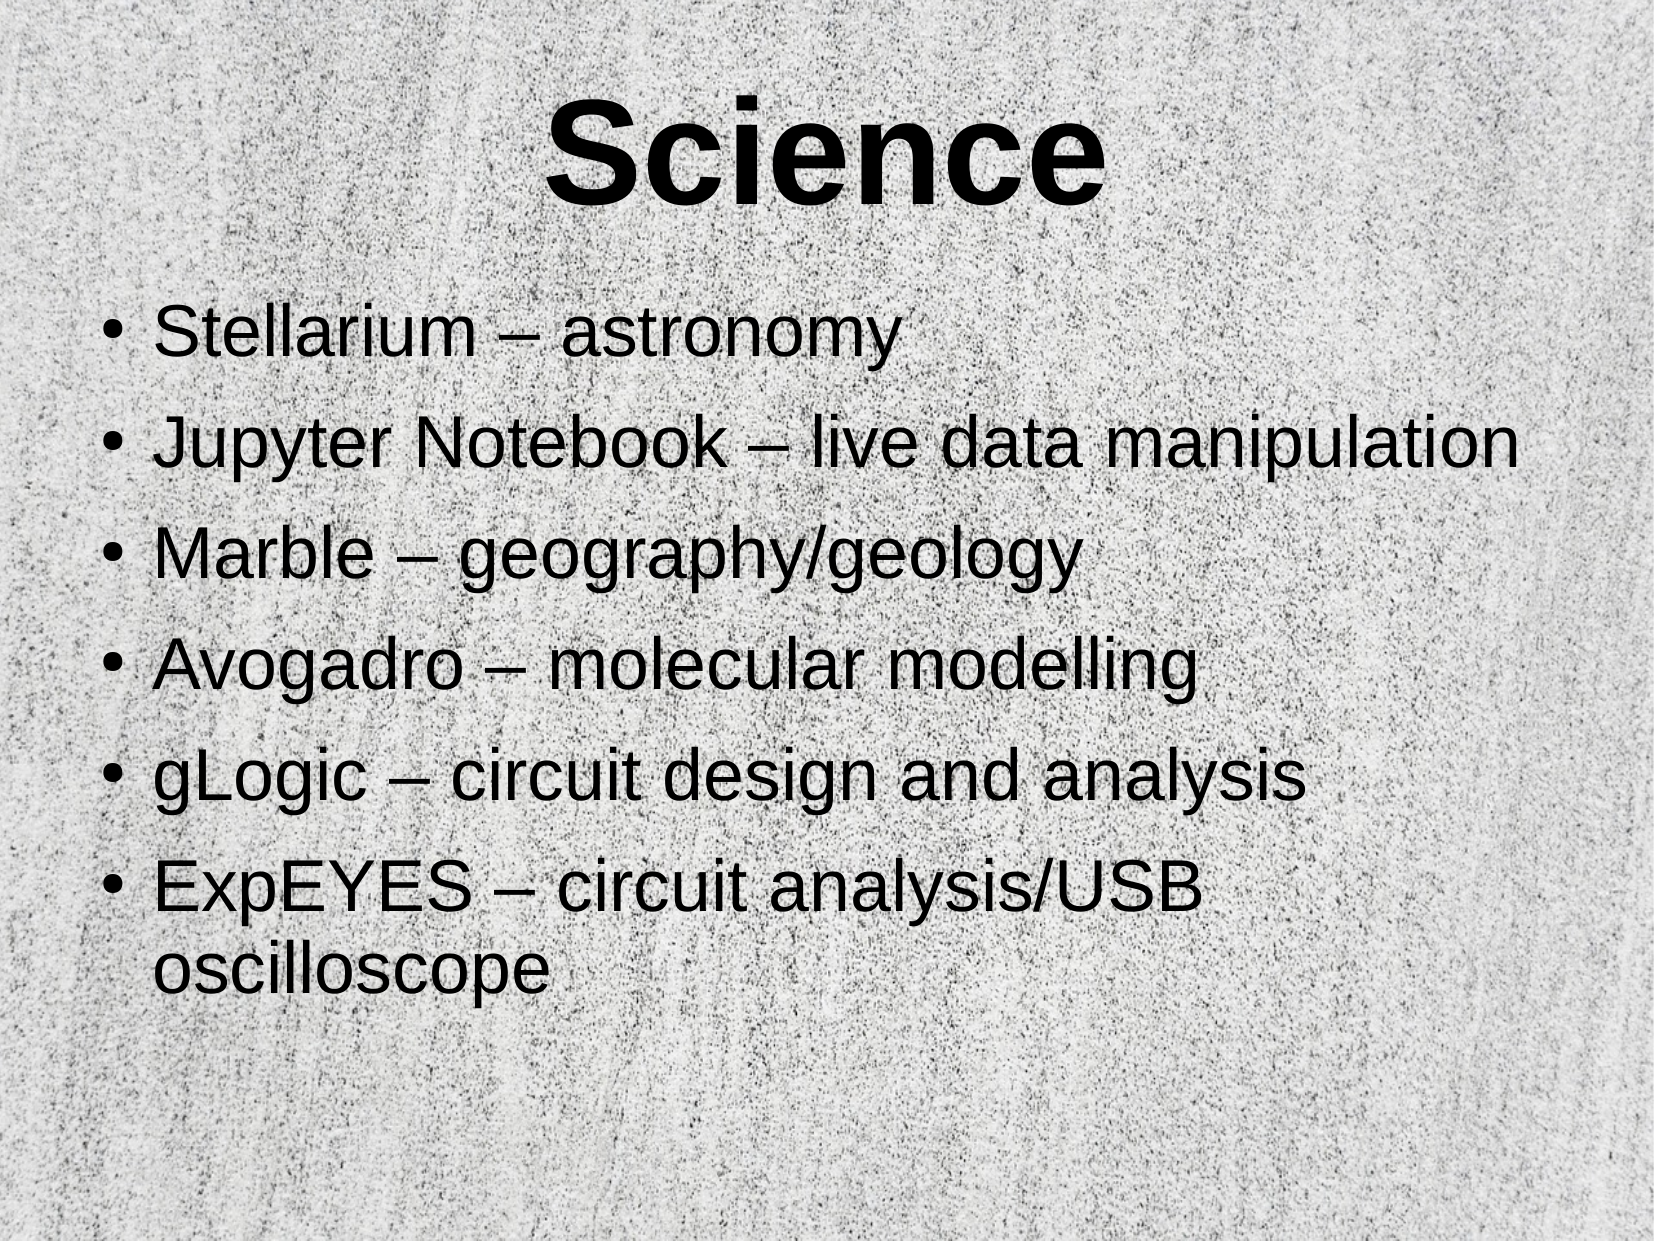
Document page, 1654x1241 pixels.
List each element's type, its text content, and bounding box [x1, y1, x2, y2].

title Science [82, 49, 1571, 257]
list Stellarium – astronomy Jupyter Notebook – live data manipulation Marble – geography/geology Avogadro – molecular modelling gLogic – circuit design and analysis ExpEYES – circuit analysis/USB oscilloscope [82, 290, 1571, 1010]
picture [0, 0, 1654, 1241]
